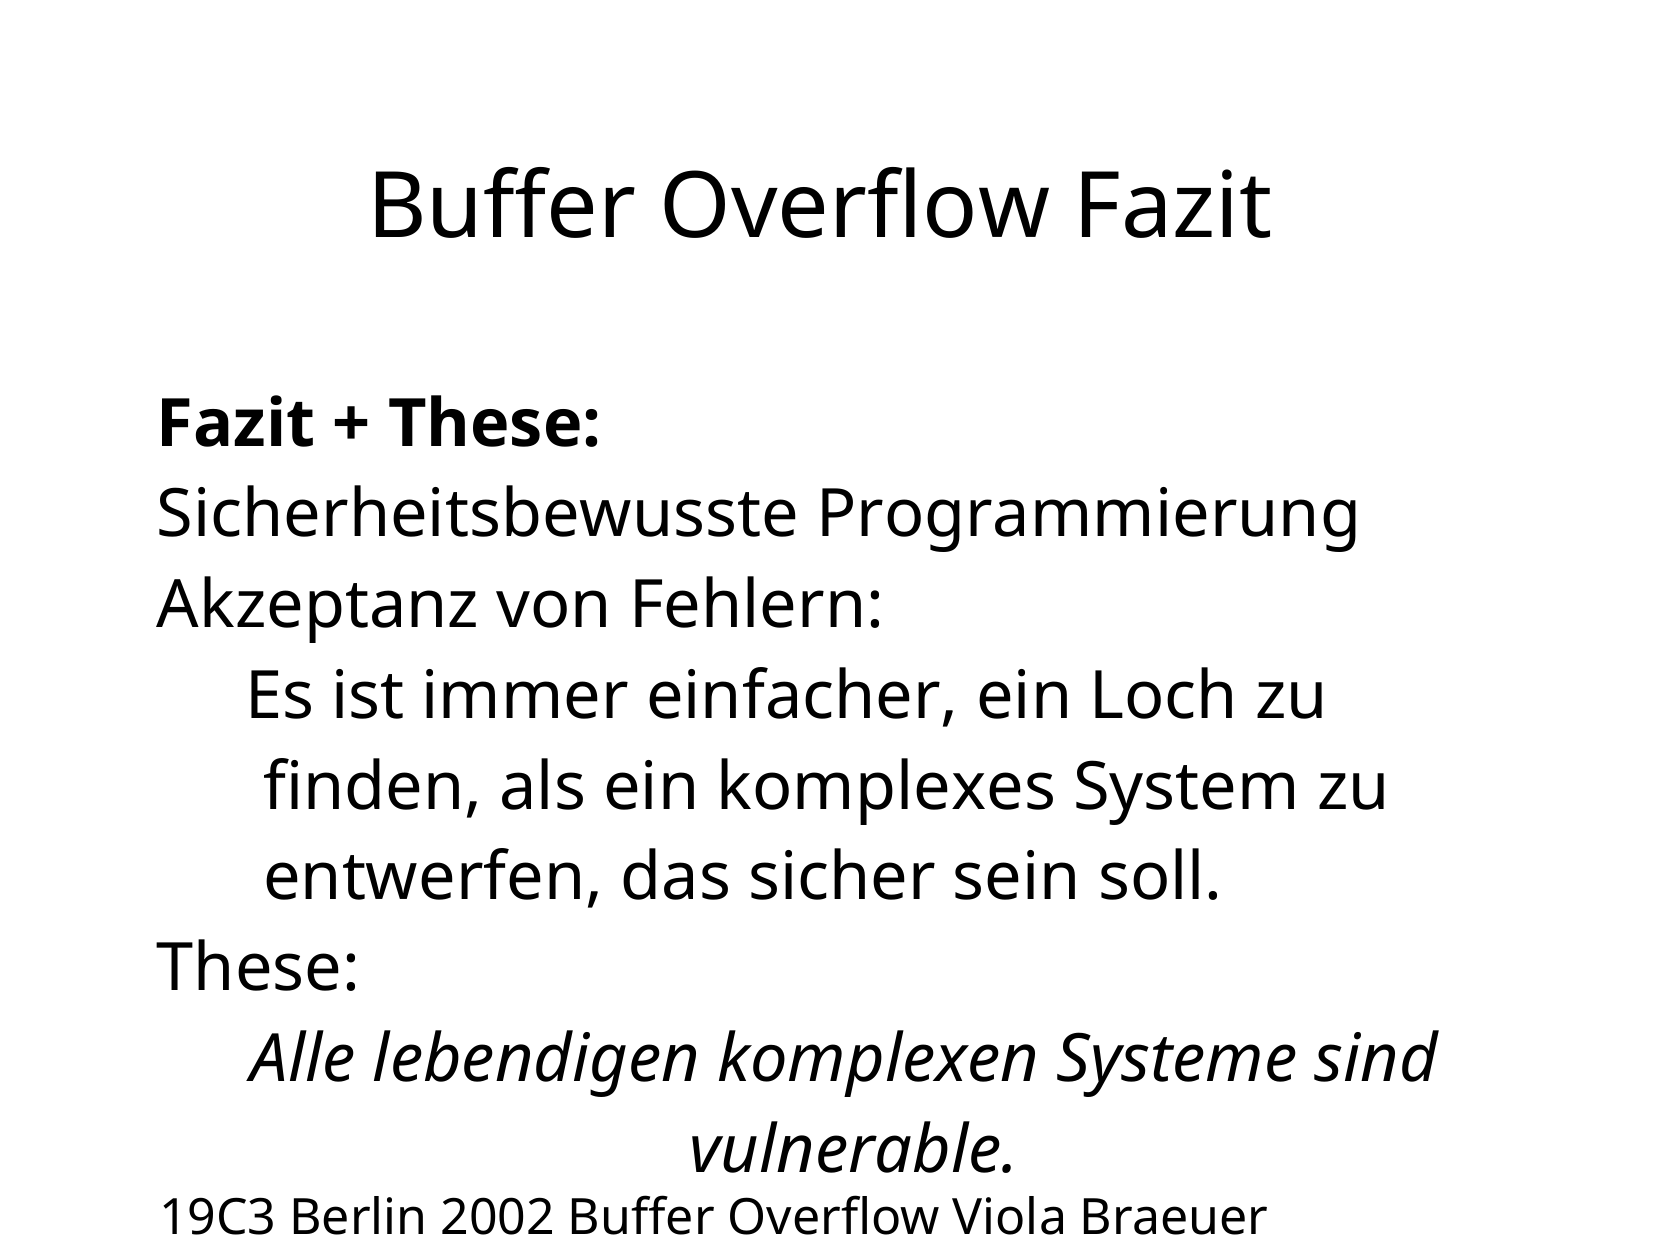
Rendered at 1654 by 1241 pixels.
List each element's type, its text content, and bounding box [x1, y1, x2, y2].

text_box Buffer Overflow Fazit [114, 14, 1527, 265]
text_box Fazit + These: Sicherheitsbewusste Programmierung Akzeptanz von Fehlern: Es ist immer einfacher, ein Loch zu finden, als ein komplexes System zu entwerfen, das sicher sein soll. These: Alle lebendigen komplexen Systeme sind vulnerable. [121, 283, 1534, 1192]
text_box 19C3 Berlin 2002 Buffer Overflow Viola Braeuer [159, 1112, 1269, 1241]
